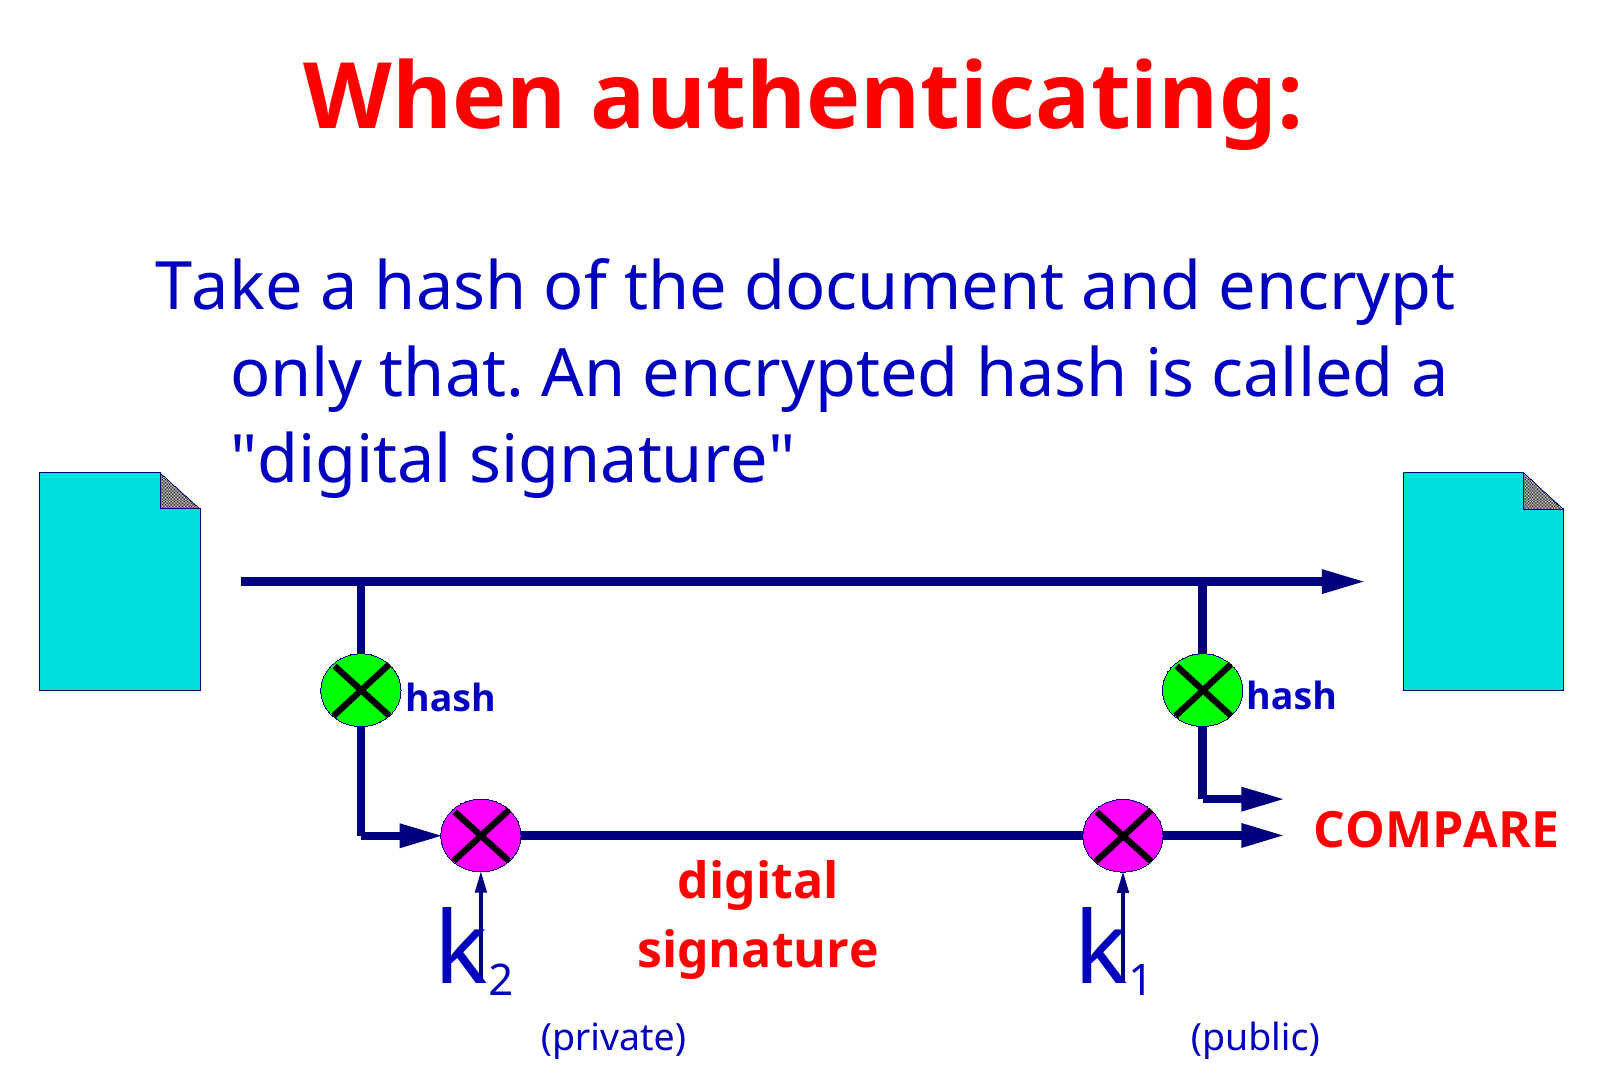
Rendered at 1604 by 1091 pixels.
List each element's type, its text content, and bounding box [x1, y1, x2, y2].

text_box (private) [540, 1010, 687, 1062]
text_box hash [1246, 669, 1338, 721]
text_box k1 [1074, 876, 1154, 1014]
text_box [39, 472, 201, 691]
text_box [1178, 696, 1228, 727]
text_box k2 [434, 876, 514, 1014]
text_box [1130, 812, 1164, 859]
text_box hash [404, 671, 497, 723]
text_box digital signature [637, 845, 879, 983]
text_box [1403, 472, 1564, 691]
text_box (public) [1190, 1010, 1321, 1062]
text_box [487, 812, 522, 859]
text_box [320, 653, 387, 717]
text_box [336, 696, 387, 727]
text_box [367, 667, 402, 715]
text_box COMPARE [1313, 793, 1560, 863]
text_box [1209, 667, 1243, 713]
text_box [1082, 799, 1149, 873]
title When authenticating: [300, 28, 1308, 131]
text_box [440, 799, 506, 864]
list Take a hash of the document and encrypt only that. An encrypted hash is called a "digital signature" [155, 240, 1589, 474]
text_box [456, 841, 506, 872]
text_box [1162, 653, 1229, 718]
